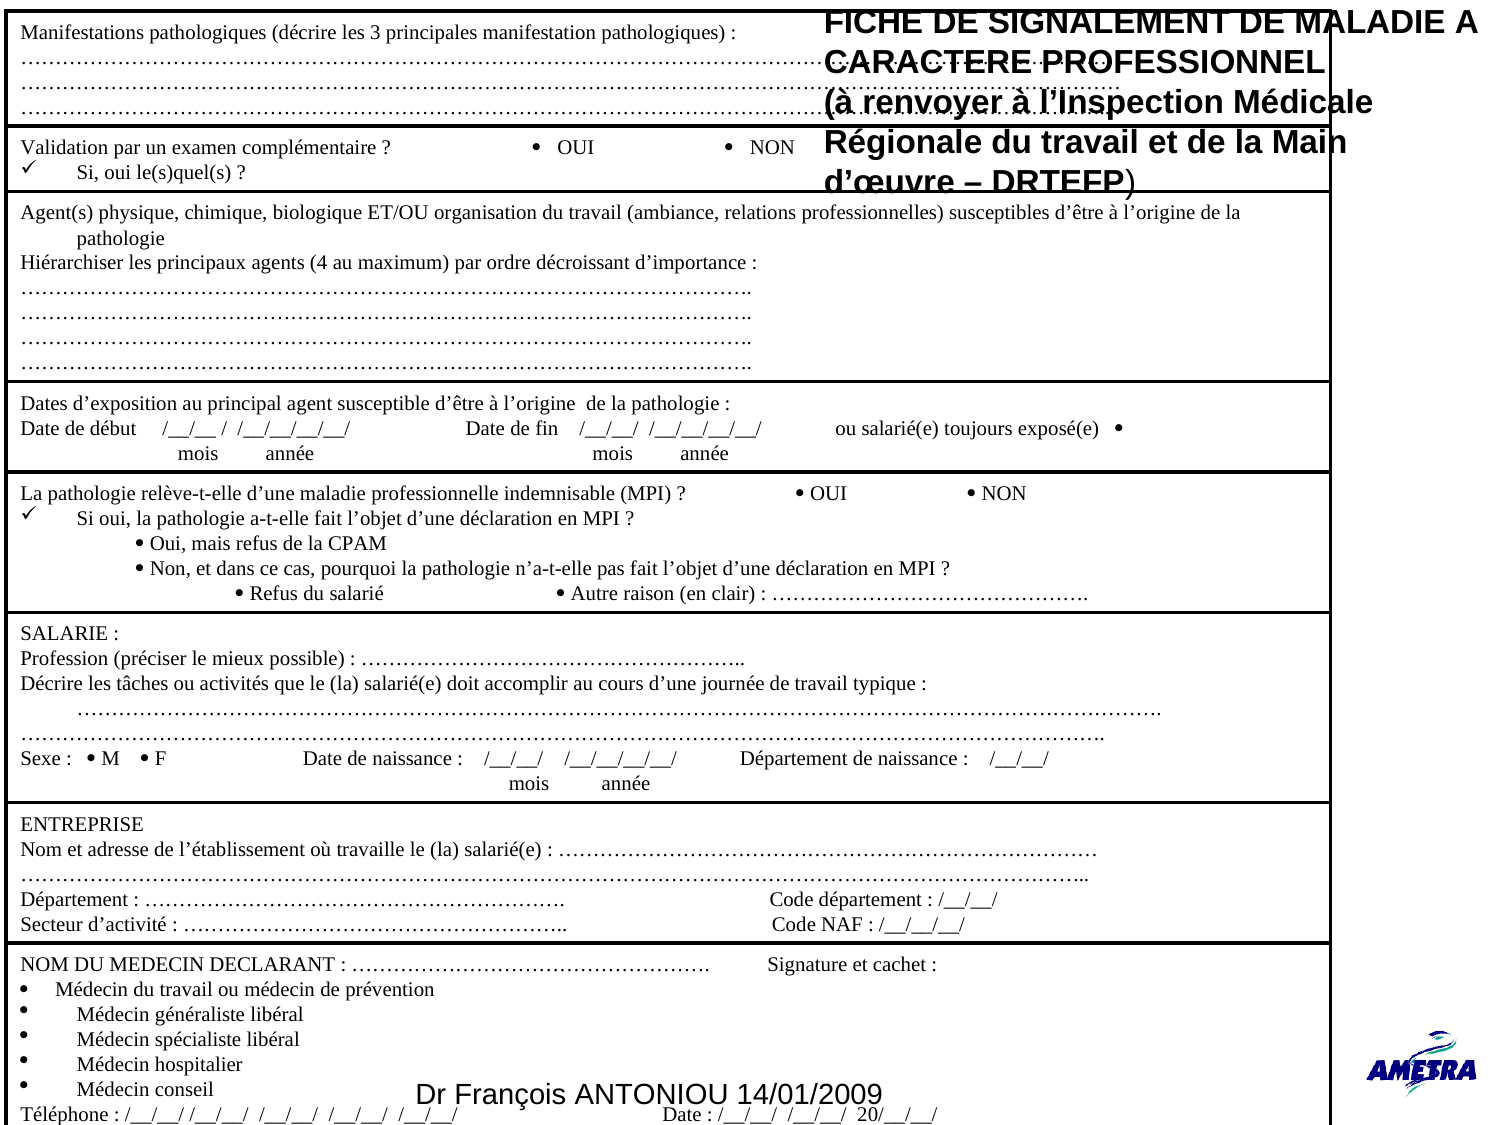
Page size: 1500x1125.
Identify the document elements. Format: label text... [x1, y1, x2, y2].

table_cell Agent(s) physique, chimique, biologique ET/OU organisation du travail (ambiance, relations professionnelles) susceptibles d’être à l’origine de la pathologie Hiérarchiser les principaux agents (4 au maximum) par ordre décroissant d’importance : ……………………………………………………………………………………………. ……………………………………………………………………………………………. ……………………………………………………………………………………………. ……………………………………………………………………………………………. [8, 193, 1329, 380]
text_box FICHE DE SIGNALEMENT DE MALADIE A CARACTERE PROFESSIONNEL (à renvoyer à l’Inspection Médicale Régionale du travail et de la Main d’œuvre – DRTEFP) [809, 0, 1500, 208]
table_cell Dates d’exposition au principal agent susceptible d’être à l’origine de la pathologie : Date de début /__/__ / /__/__/__/__/ Date de fin /__/__/ /__/__/__/__/ ou salarié(e) toujours exposé(e)  mois année mois année [8, 383, 1329, 470]
table_cell Validation par un examen complémentaire ?  OUI  NON Si, oui le(s)quel(s) ? [8, 128, 809, 190]
table_cell NOM DU MEDECIN DECLARANT : ……………………………………………. Signature et cachet :  Médecin du travail ou médecin de prévention Médecin généraliste libéral Médecin spécialiste libéral Médecin hospitalier Médecin conseil Téléphone : /__/__/ /__/__/ /__/__/ /__/__/ /__/__/ Date : /__/__/ /__/__/ 20/__/__/ [8, 945, 1329, 1125]
table_cell La pathologie relève-t-elle d’une maladie professionnelle indemnisable (MPI) ?  OUI  NON Si oui, la pathologie a-t-elle fait l’objet d’une déclaration en MPI ?  Oui, mais refus de la CPAM  Non, et dans ce cas, pourquoi la pathologie n’a-t-elle pas fait l’objet d’une déclaration en MPI ?  Refus du salarié  Autre raison (en clair) : ………………………………………. [8, 474, 1329, 611]
picture [1346, 1007, 1500, 1125]
table_cell ENTREPRISE Nom et adresse de l’établissement où travaille le (la) salarié(e) : …………………………………………………………………… ……………………………………………………………………………………………………………………………………….. Département : ……………………………………………………. Code département : /__/__/ Secteur d’activité : ……………………………………………….. Code NAF : /__/__/__/ [8, 804, 1329, 941]
table_header Manifestations pathologiques (décrire les 3 principales manifestation pathologiques) : …………………………………………………………………………………………………………………………………………… …………………………………………………………………………………………………………………………………………… ………………………………………………………………………………………………………………………………………….. . [8, 13, 809, 124]
table_cell SALARIE : Profession (préciser le mieux possible) : ……………………………………………….. Décrire les tâches ou activités que le (la) salarié(e) doit accomplir au cours d’une journée de travail typique : …………………………………………………………………………………………………………………………………………. …………………………………………………………………………………………………………………………………………. Sexe :  M  F Date de naissance : /__/__/ /__/__/__/__/ Département de naissance : /__/__/ mois année [8, 614, 1329, 801]
